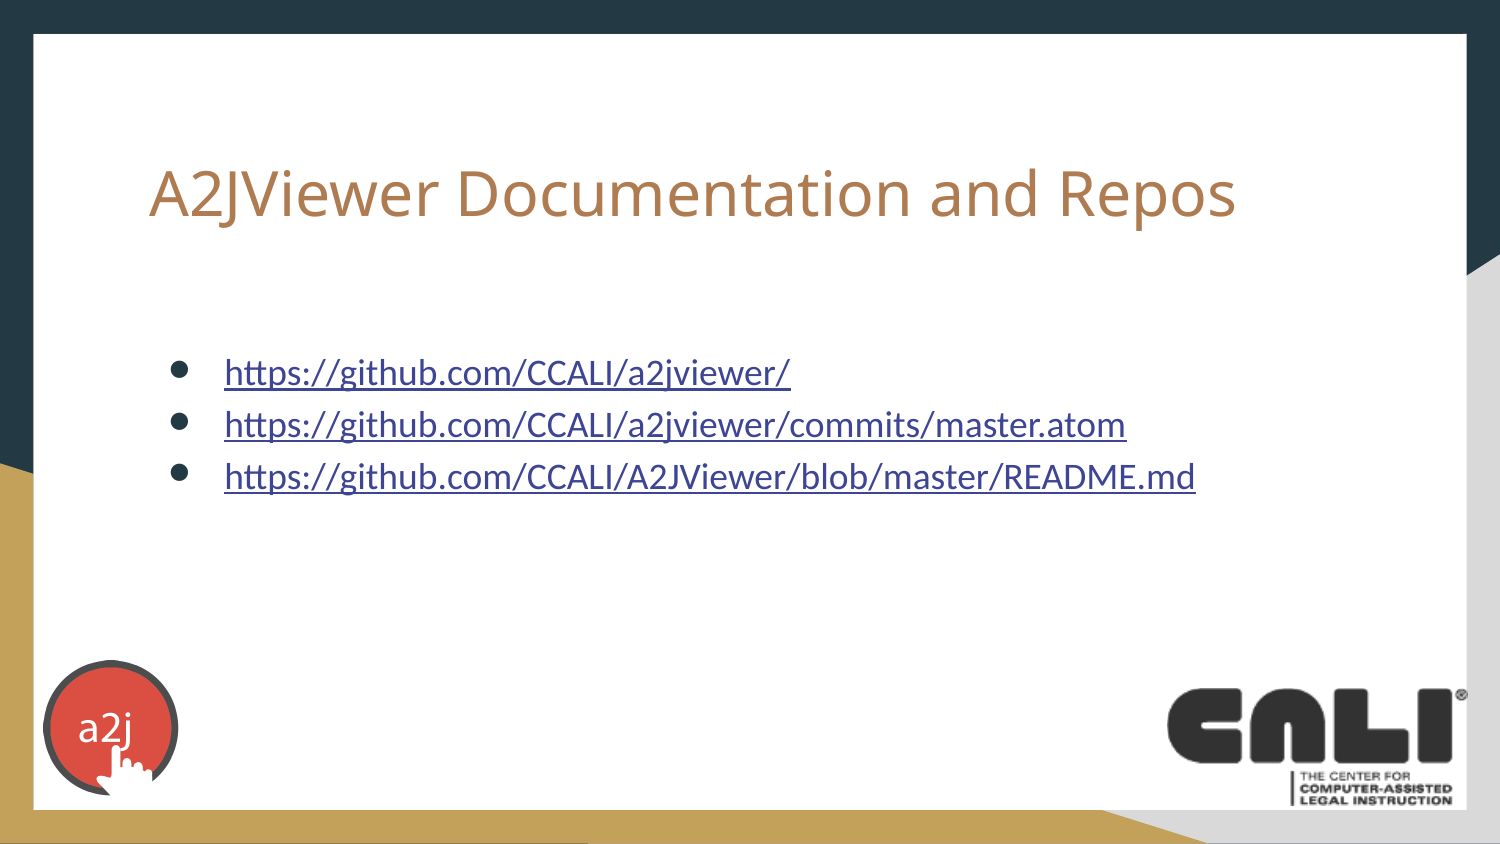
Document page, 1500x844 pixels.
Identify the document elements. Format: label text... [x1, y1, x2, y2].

picture [1167, 688, 1468, 806]
picture [43, 660, 182, 806]
list https://github.com/CCALI/a2jviewer/ https://github.com/CCALI/a2jviewer/commits/master.atom https://github.com/CCALI/A2JViewer/blob/master/README.md [134, 326, 1366, 729]
title A2JViewer Documentation and Repos [134, 138, 1366, 296]
